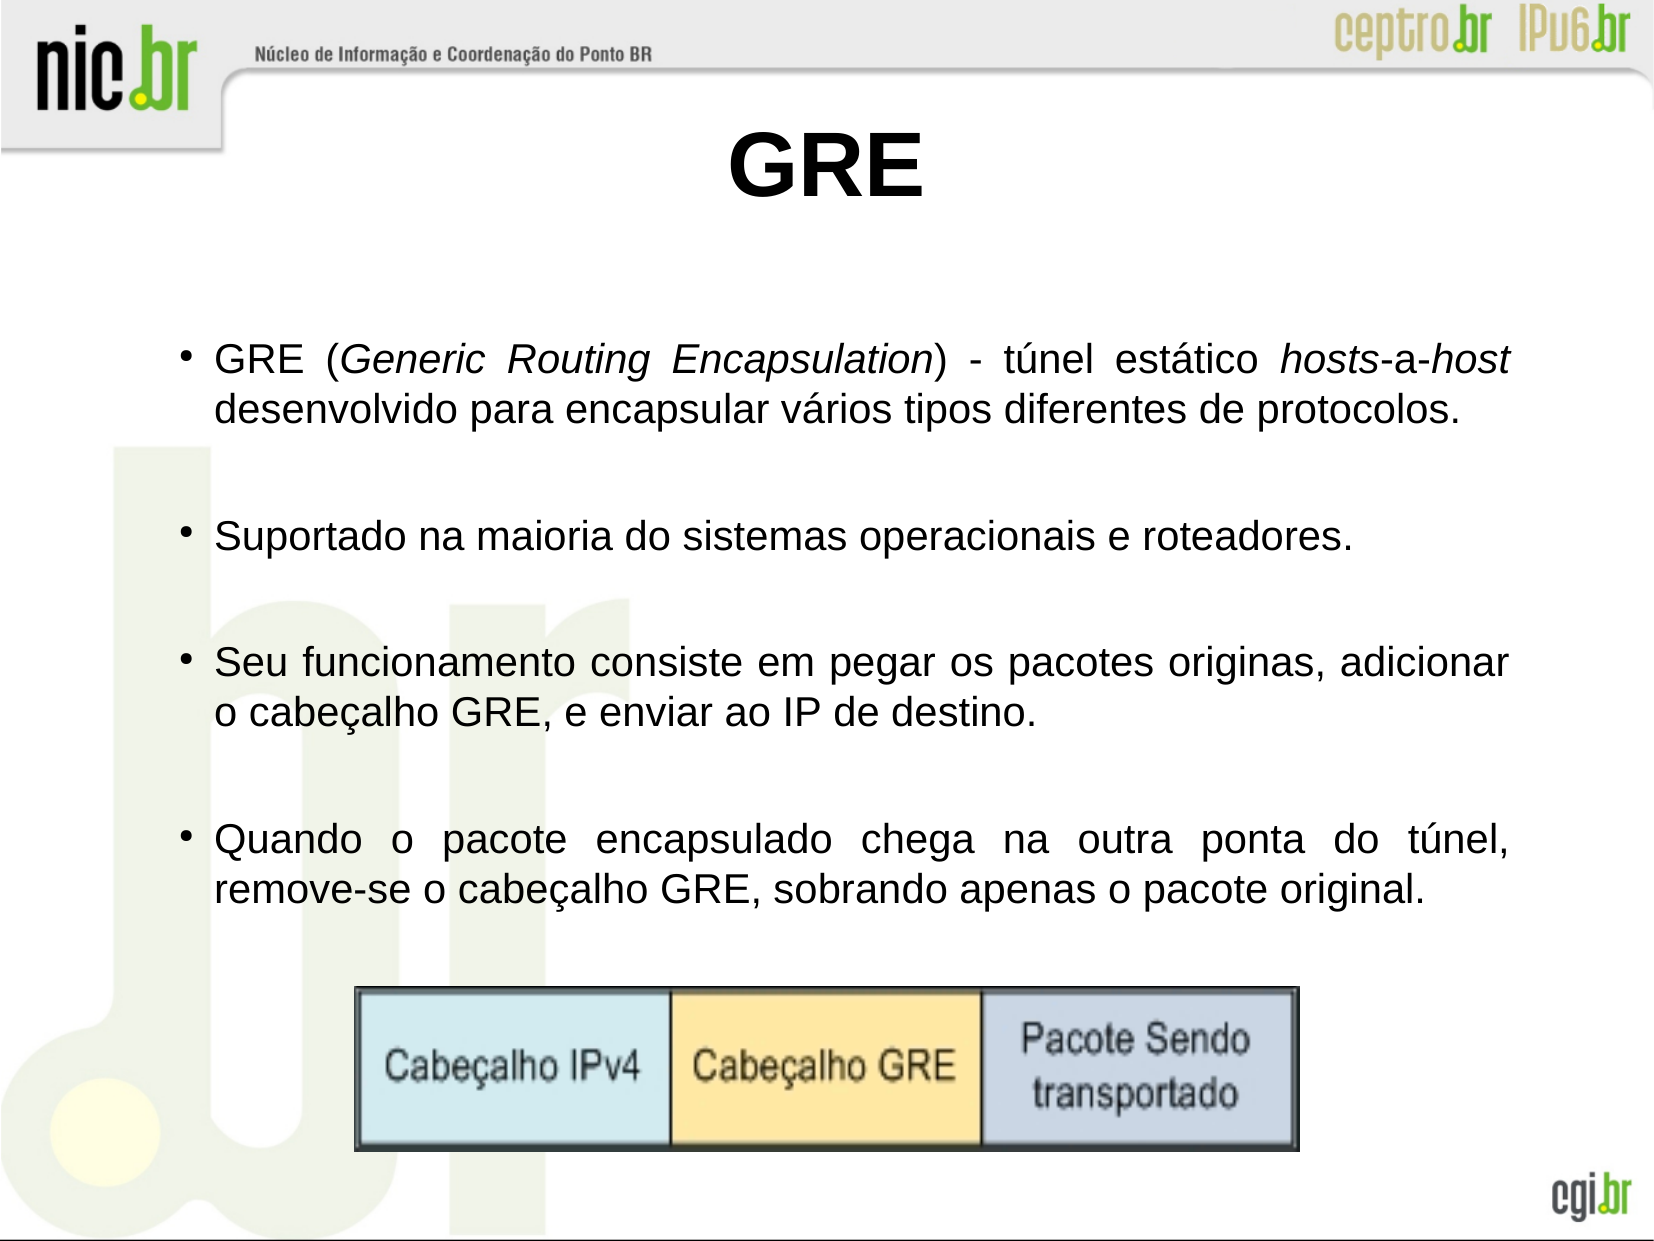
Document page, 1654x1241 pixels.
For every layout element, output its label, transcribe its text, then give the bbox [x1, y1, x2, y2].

text_box GRE [73, 97, 1580, 215]
picture [0, 0, 1654, 1241]
text_box GRE (Generic Routing Encapsulation) - túnel estático hosts-a-host desenvolvido para encapsular vários tipos diferentes de protocolos. Suportado na maioria do sistemas operacionais e roteadores. Seu funcionamento consiste em pegar os pacotes originas, adicionar o cabeçalho GRE, e enviar ao IP de destino. Quando o pacote encapsulado chega na outra ponta do túnel, remove-se o cabeçalho GRE, sobrando apenas o pacote original. [128, 324, 1526, 951]
